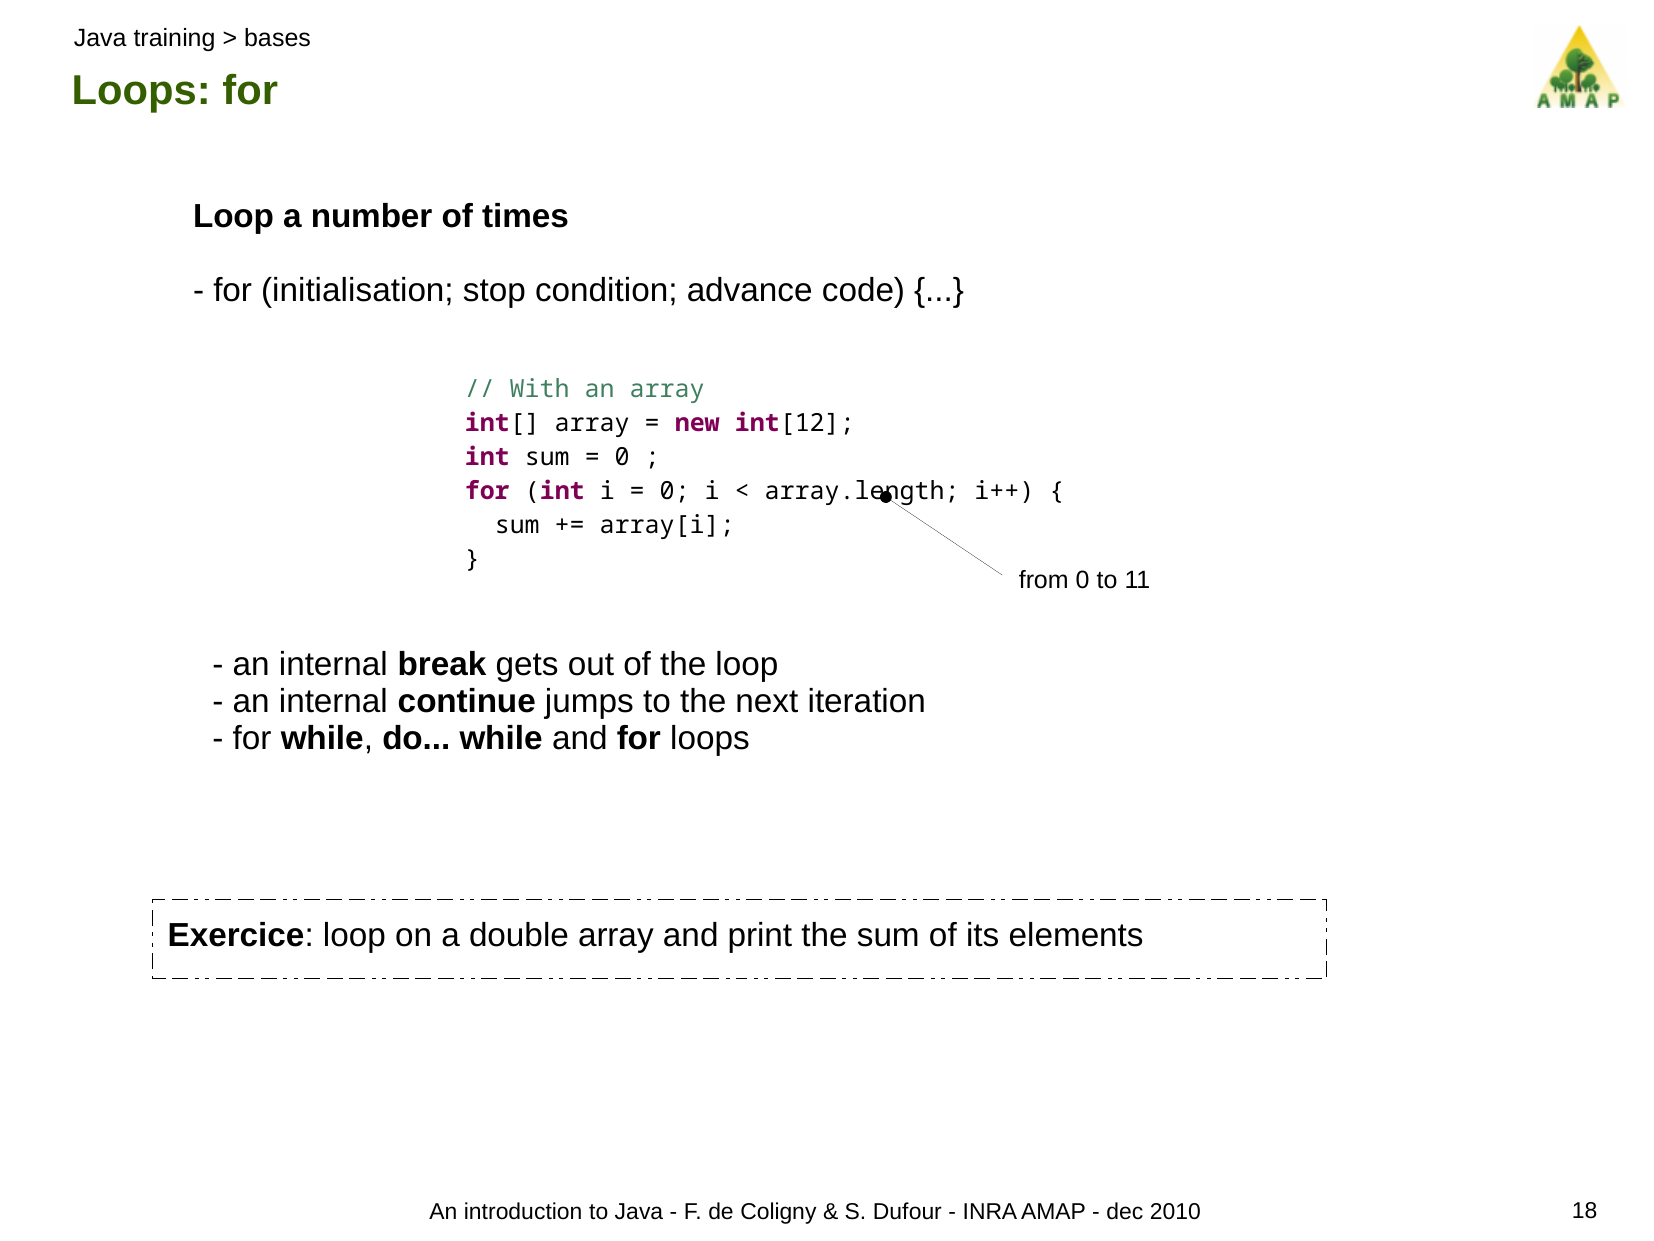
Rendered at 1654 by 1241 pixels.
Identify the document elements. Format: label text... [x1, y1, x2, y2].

text_box // With an array int[] array = new int[12]; int sum = 0 ; for (int i = 0; i < array.length; i++) { sum += array[i]; } [449, 363, 1132, 555]
text_box from 0 to 11 [1003, 558, 1261, 602]
text_box - an internal break gets out of the loop - an internal continue jumps to the next iteration - for while, do... while and for loops [197, 638, 1069, 765]
text_box Java training > bases [59, 16, 1004, 60]
text_box Loop a number of times - for (initialisation; stop condition; advance code) {...} [178, 190, 1108, 317]
text_box Exercice: loop on a double array and print the sum of its elements [152, 909, 1369, 962]
text_box Loops: for [56, 59, 1120, 121]
picture [1533, 25, 1627, 108]
